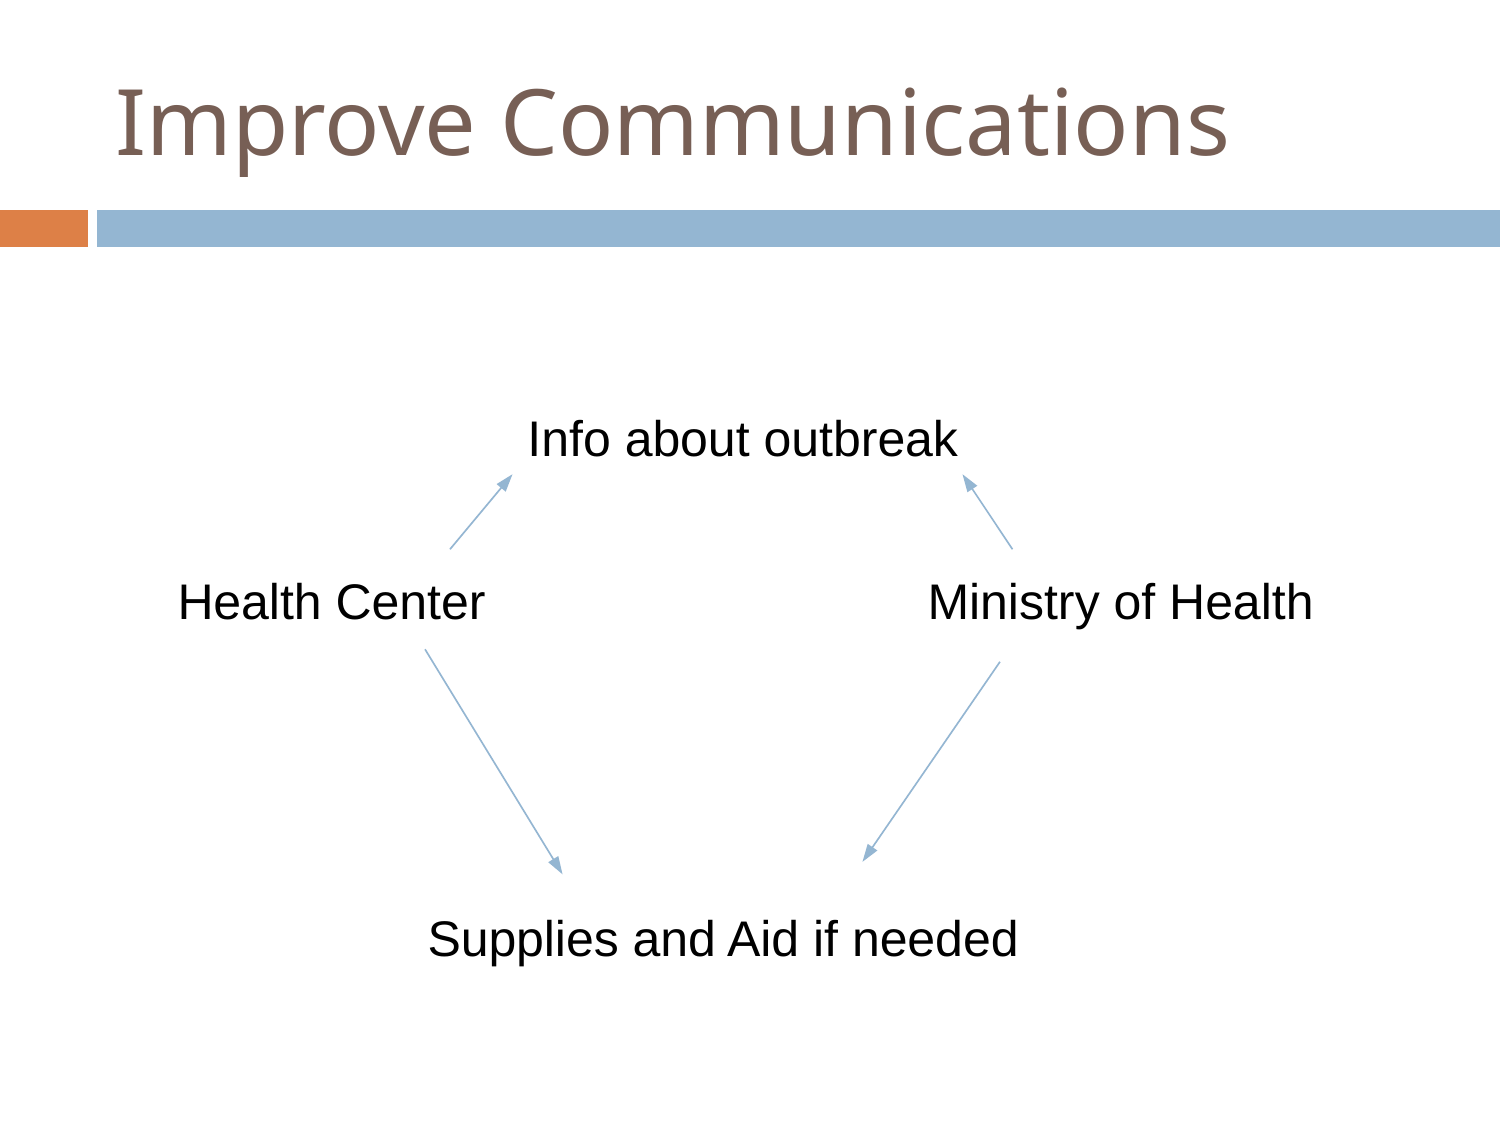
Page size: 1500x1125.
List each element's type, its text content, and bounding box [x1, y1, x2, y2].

title Improve Communications [100, 37, 1438, 201]
text_box Ministry of Health [913, 562, 1375, 637]
text_box Health Center [162, 562, 513, 637]
text_box Supplies and Aid if needed [412, 899, 1050, 974]
text_box Info about outbreak [512, 399, 978, 475]
